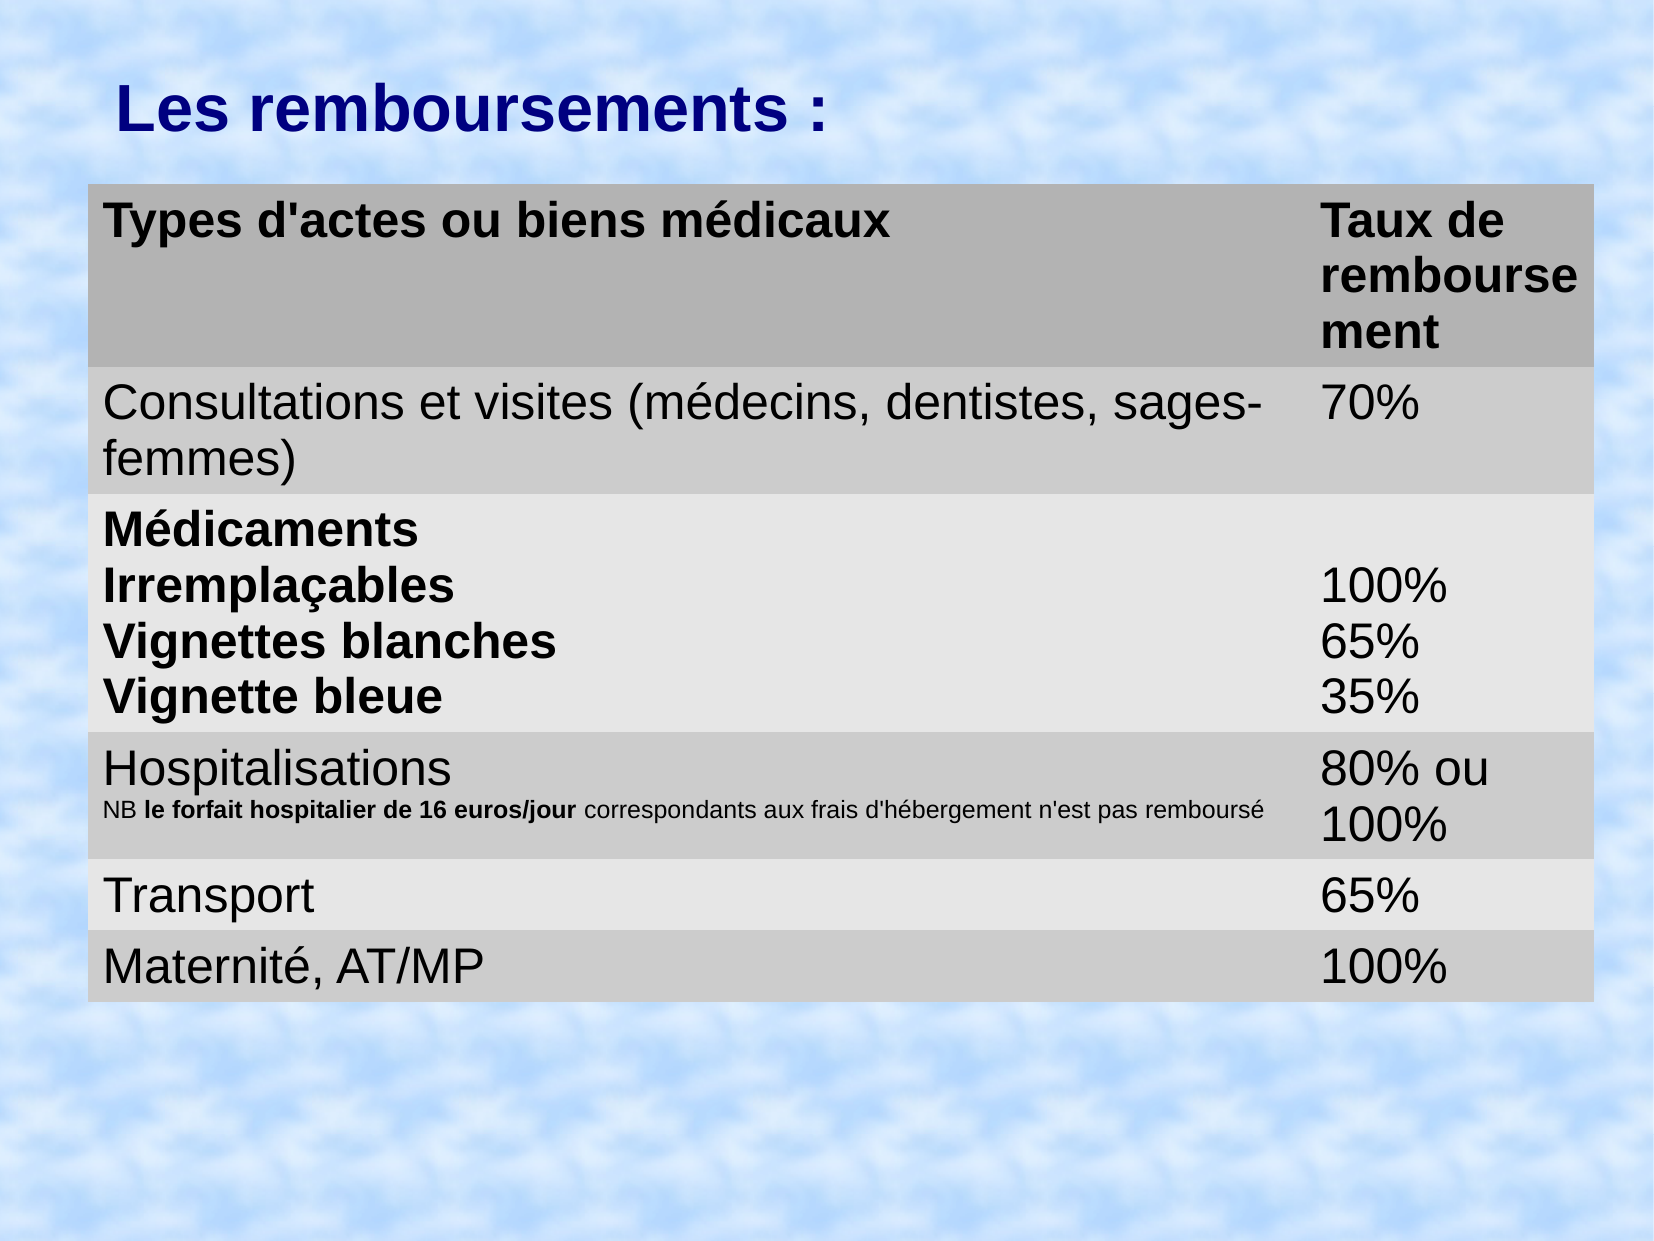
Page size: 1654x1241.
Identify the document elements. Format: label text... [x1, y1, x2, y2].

table_cell Transport [88, 859, 1305, 930]
table_cell 80% ou 100% [1305, 732, 1594, 859]
table_cell 65% [1305, 859, 1594, 930]
picture [0, 0, 1654, 1241]
table_cell 100% [1305, 930, 1594, 1002]
table_header Taux de remboursement [1305, 184, 1594, 367]
table_cell Consultations et visites (médecins, dentistes, sages-femmes) [88, 367, 1305, 494]
table_cell Maternité, AT/MP [88, 930, 1305, 1002]
table_cell 70% [1305, 367, 1594, 494]
table_cell Hospitalisations NB le forfait hospitalier de 16 euros/jour correspondants aux frais d'hébergement n'est pas remboursé [88, 732, 1305, 859]
list Les remboursements : [44, 70, 1501, 791]
table_header Types d'actes ou biens médicaux [88, 184, 1305, 367]
table_cell 100% 65% 35% [1305, 494, 1594, 732]
table_cell Médicaments Irremplaçables Vignettes blanches Vignette bleue [88, 494, 1305, 732]
